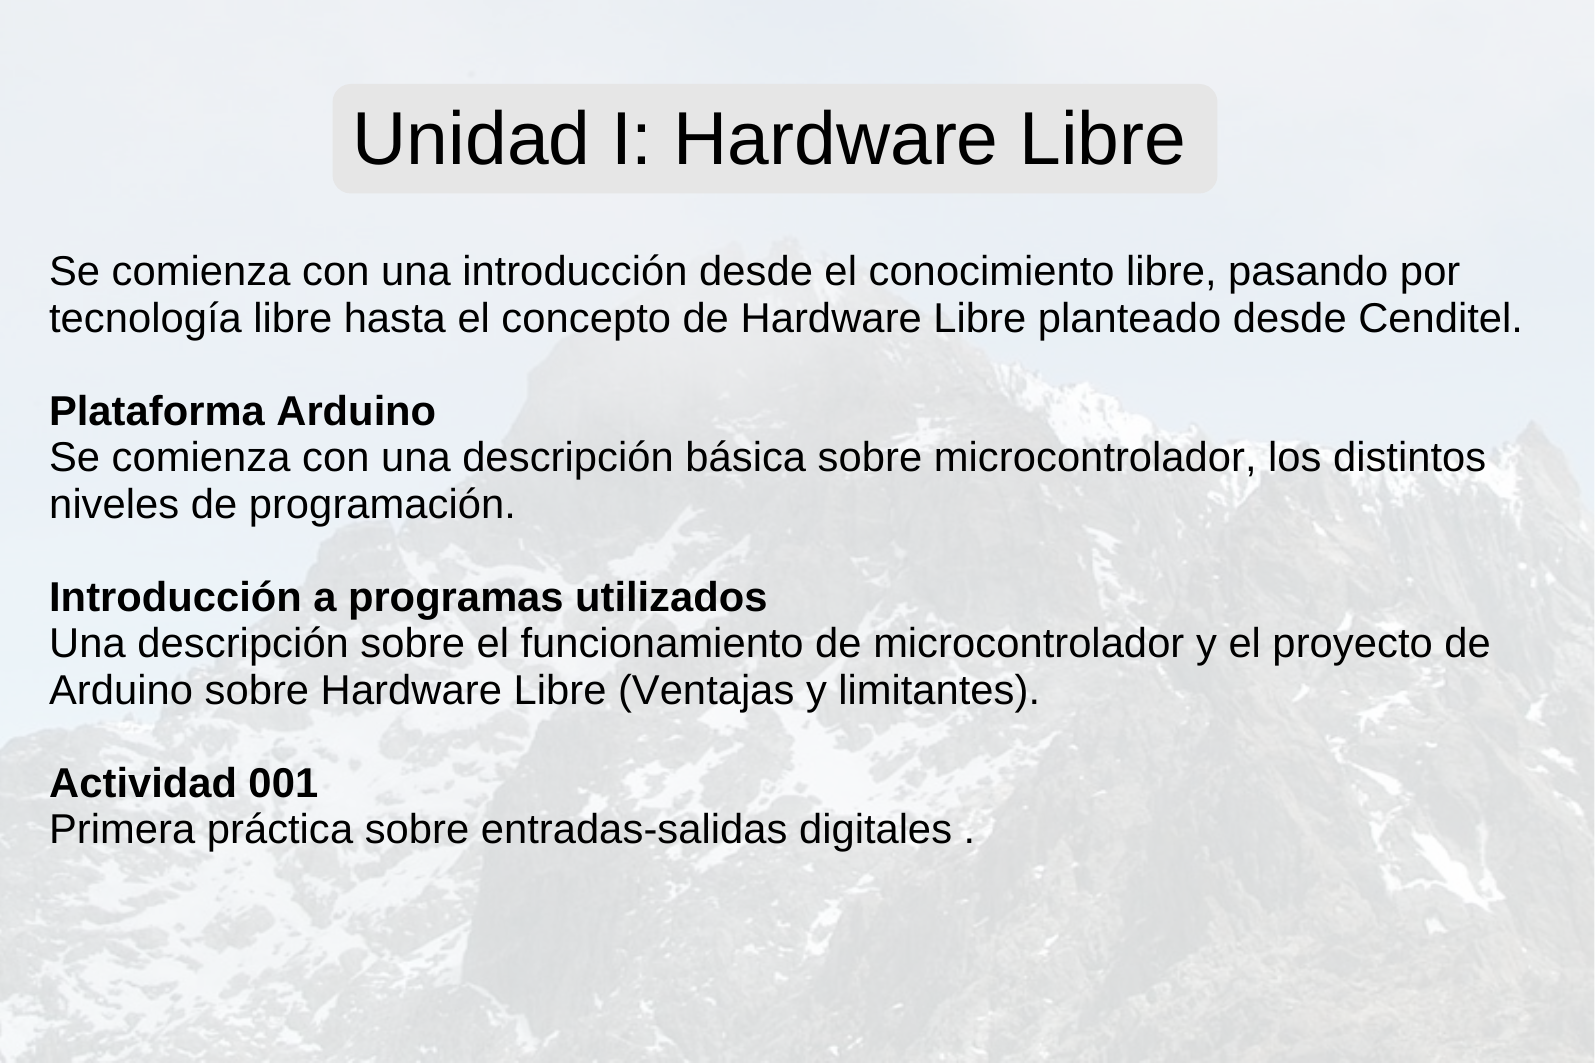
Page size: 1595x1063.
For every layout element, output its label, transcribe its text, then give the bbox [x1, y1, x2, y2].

text_box Se comienza con una introducción desde el conocimiento libre, pasando por tecnología libre hasta el concepto de Hardware Libre planteado desde Cenditel. Plataforma Arduino Se comienza con una descripción básica sobre microcontrolador, los distintos niveles de programación. Introducción a programas utilizados Una descripción sobre el funcionamiento de microcontrolador y el proyecto de Arduino sobre Hardware Libre (Ventajas y limitantes). Actividad 001 Primera práctica sobre entradas-salidas digitales . [34, 240, 1559, 1001]
text_box Unidad I: Hardware Libre [332, 83, 1218, 194]
